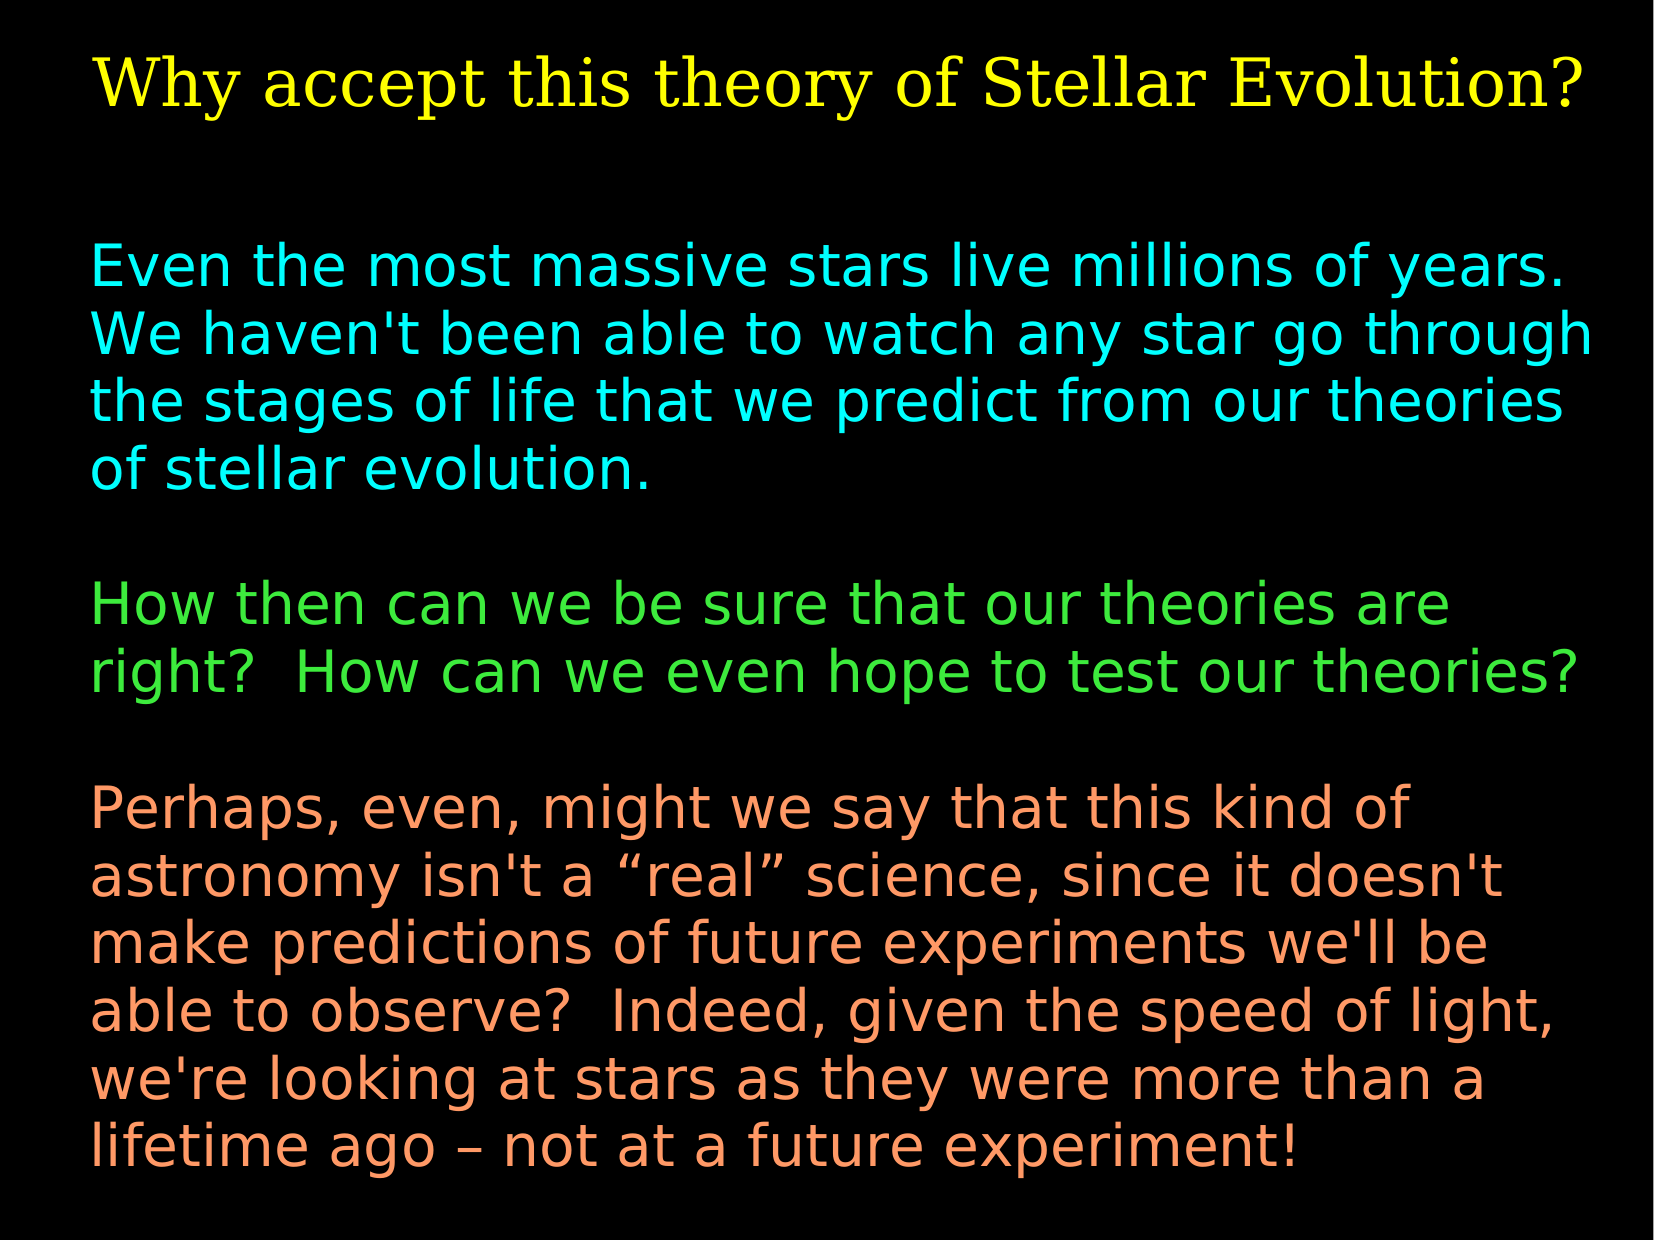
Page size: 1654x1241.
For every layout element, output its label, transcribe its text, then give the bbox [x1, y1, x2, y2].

text_box Even the most massive stars live millions of years. We haven't been able to watch any star go through the stages of life that we predict from our theories of stellar evolution. How then can we be sure that our theories are right? How can we even hope to test our theories? Perhaps, even, might we say that this kind of astronomy isn't a “real” science, since it doesn't make predictions of future experiments we'll be able to observe? Indeed, given the speed of light, we're looking at stars as they were more than a lifetime ago – not at a future experiment! [75, 225, 1613, 1189]
text_box Why accept this theory of Stellar Evolution? [77, 37, 1573, 131]
